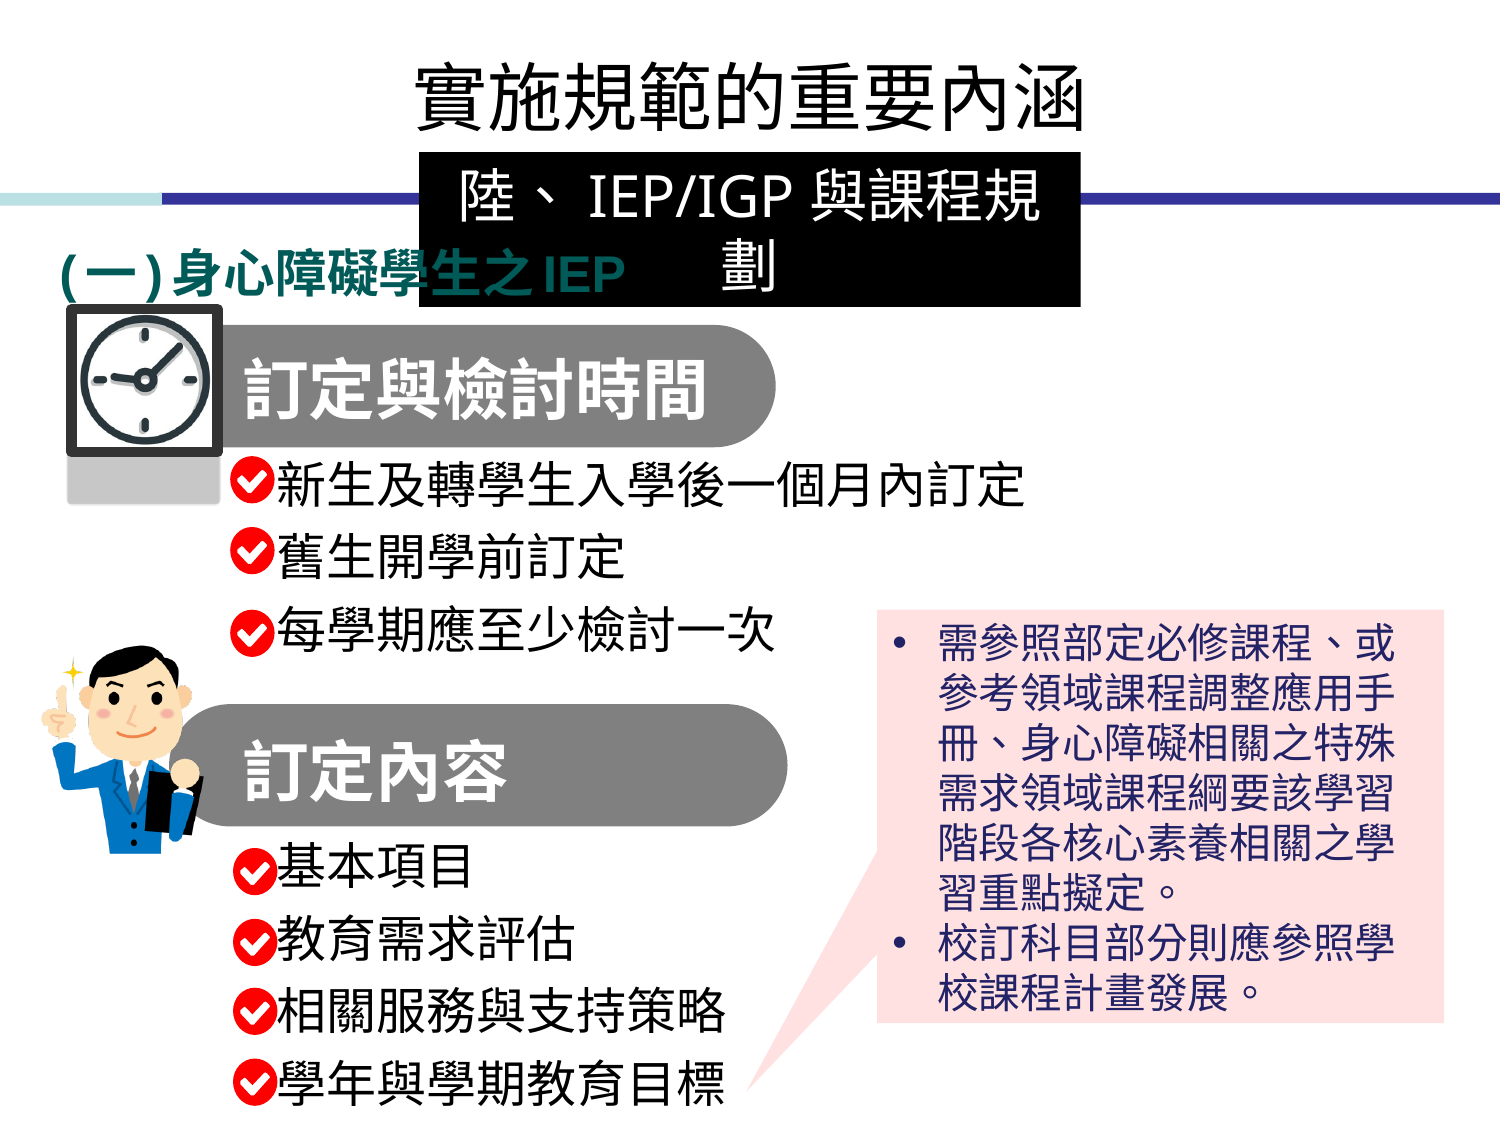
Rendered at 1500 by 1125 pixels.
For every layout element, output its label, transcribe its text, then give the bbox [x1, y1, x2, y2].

text_box 實施規範的重要內涵 [0, 42, 1500, 148]
text_box [230, 527, 275, 575]
text_box [233, 923, 242, 962]
text_box [0, 192, 419, 206]
text_box 需參照部定必修課程、或參考領域課程調整應用手冊、身心障礙相關之特殊需求領域課程綱要該學習階段各核心素養相關之學習重點擬定。 校訂科目部分則應參照學校課程計畫發展。 [746, 609, 1445, 1092]
text_box [230, 456, 275, 504]
picture [41, 645, 204, 854]
text_box 訂定內容 基本項目 教育需求評估 相關服務與支持策略 學年與學期教育目標 [242, 729, 1500, 1125]
text_box (一)身心障礙學生之IEP [44, 232, 1278, 310]
text_box [223, 327, 760, 446]
text_box [204, 706, 773, 825]
text_box [233, 992, 242, 1031]
text_box 陸、IEP/IGP與課程規劃 [419, 152, 1081, 232]
text_box [230, 609, 275, 657]
text_box [233, 852, 242, 891]
text_box [1081, 192, 1500, 205]
picture [76, 314, 213, 447]
text_box [233, 1063, 242, 1102]
text_box 訂定與檢討時間 新生及轉學生入學後一個月內訂定 舊生開學前訂定 每學期應至少檢討一次 [242, 348, 1406, 659]
